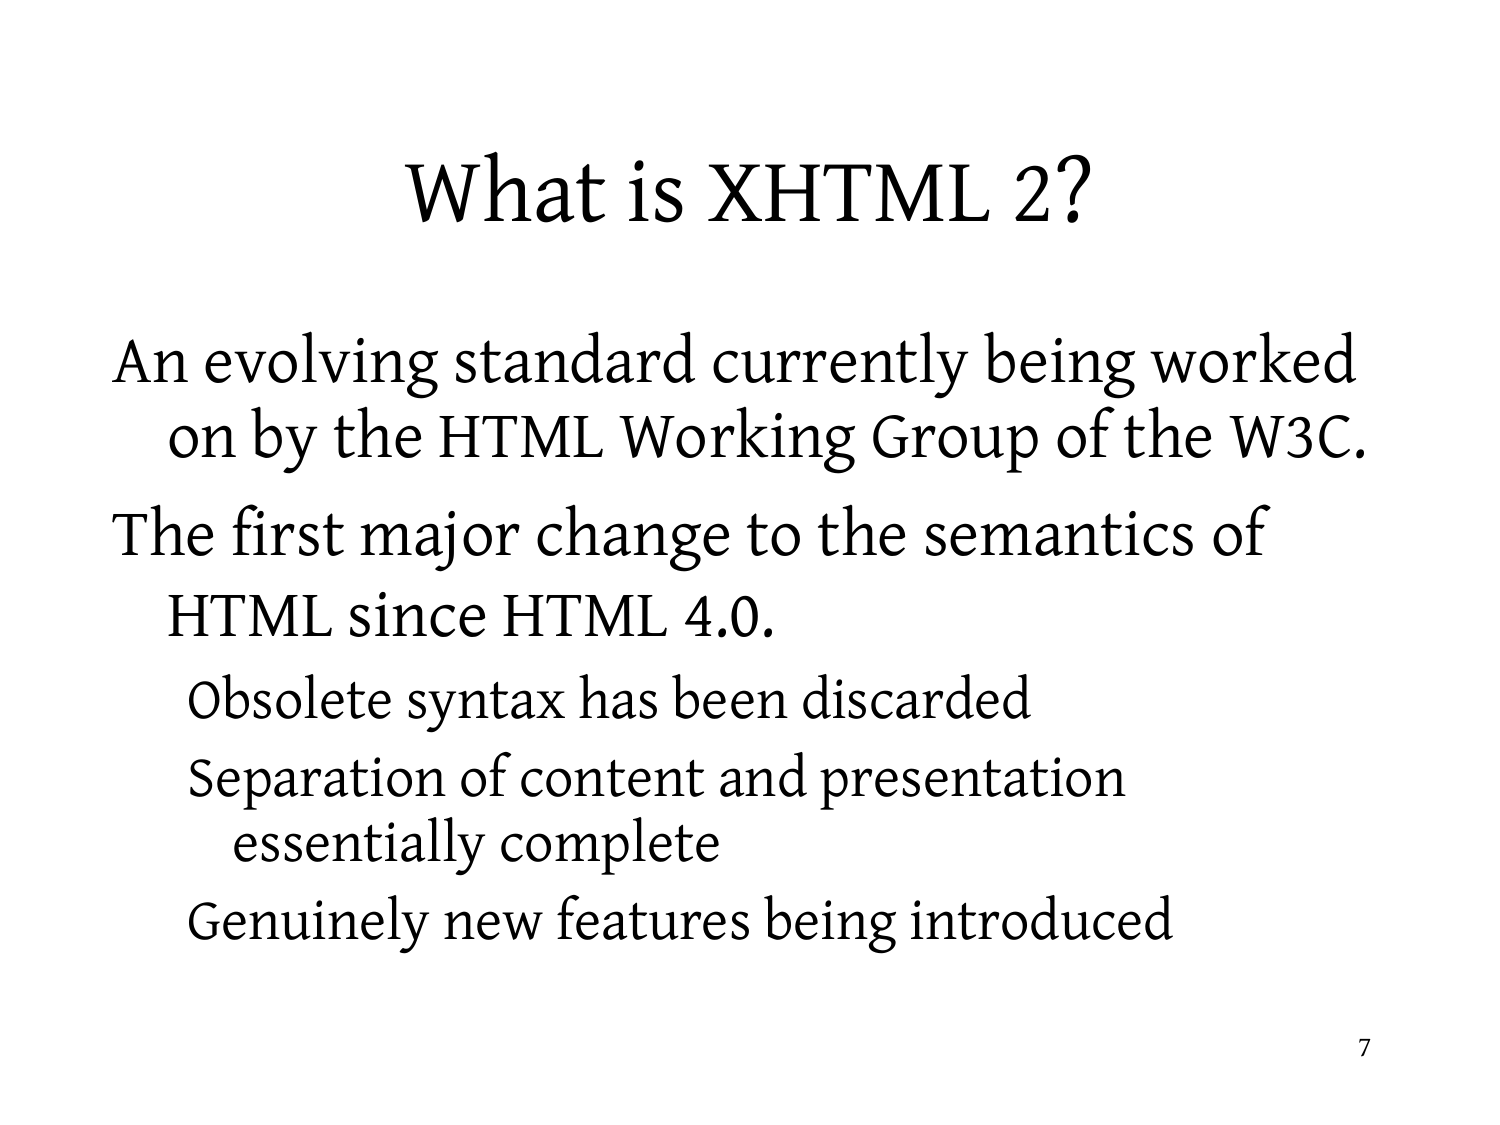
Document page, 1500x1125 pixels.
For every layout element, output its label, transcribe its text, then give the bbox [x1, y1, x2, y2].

title What is XHTML 2? [112, 99, 1388, 288]
list An evolving standard currently being worked on by the HTML Working Group of the W3C. The first major change to the semantics of HTML since HTML 4.0. Obsolete syntax has been discarded Separation of content and presentation essentially complete Genuinely new features being introduced [112, 324, 1388, 1094]
